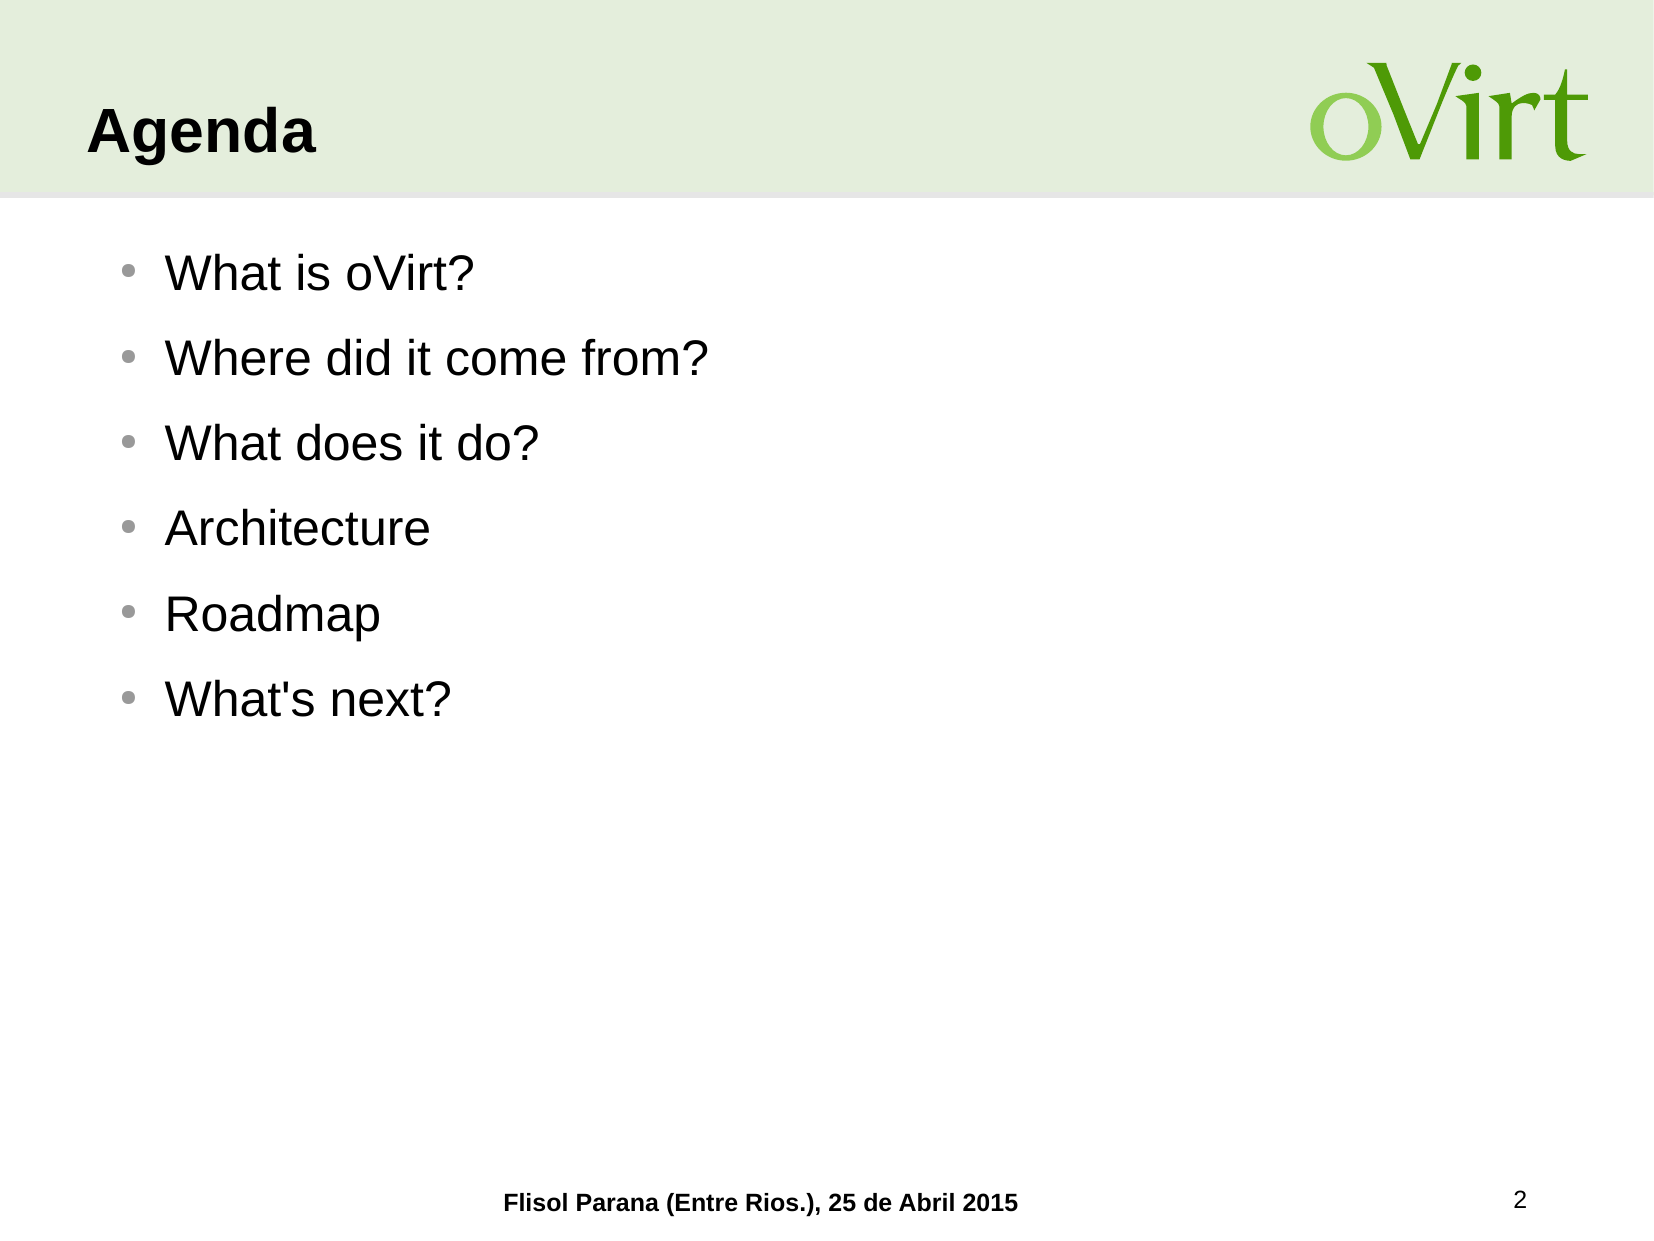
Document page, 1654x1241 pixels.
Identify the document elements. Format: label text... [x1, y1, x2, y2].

title Agenda [86, 36, 1307, 225]
list What is oVirt? Where did it come from? What does it do? Architecture Roadmap What's next? [104, 244, 1530, 964]
